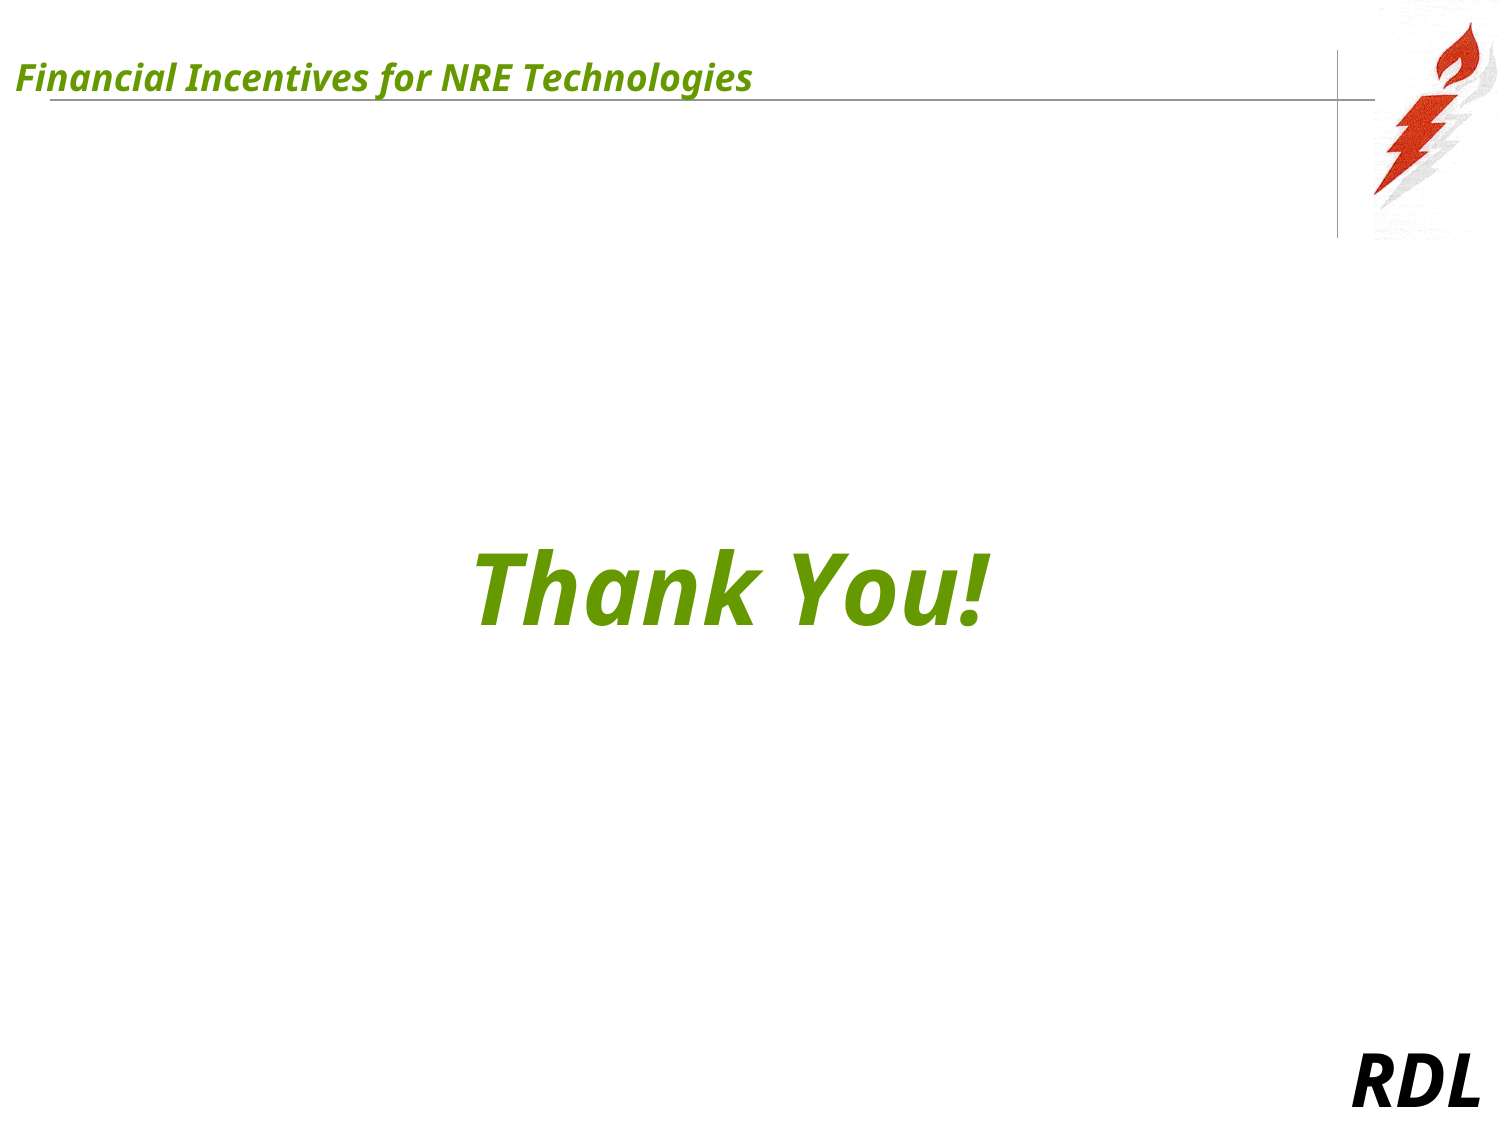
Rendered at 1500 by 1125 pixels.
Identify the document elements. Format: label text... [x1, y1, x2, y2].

text_box RDL [1187, 1024, 1500, 1125]
picture [1374, 0, 1500, 240]
title Financial Incentives for NRE Technologies [0, 46, 1388, 176]
list Thank You! [128, 175, 1329, 1026]
